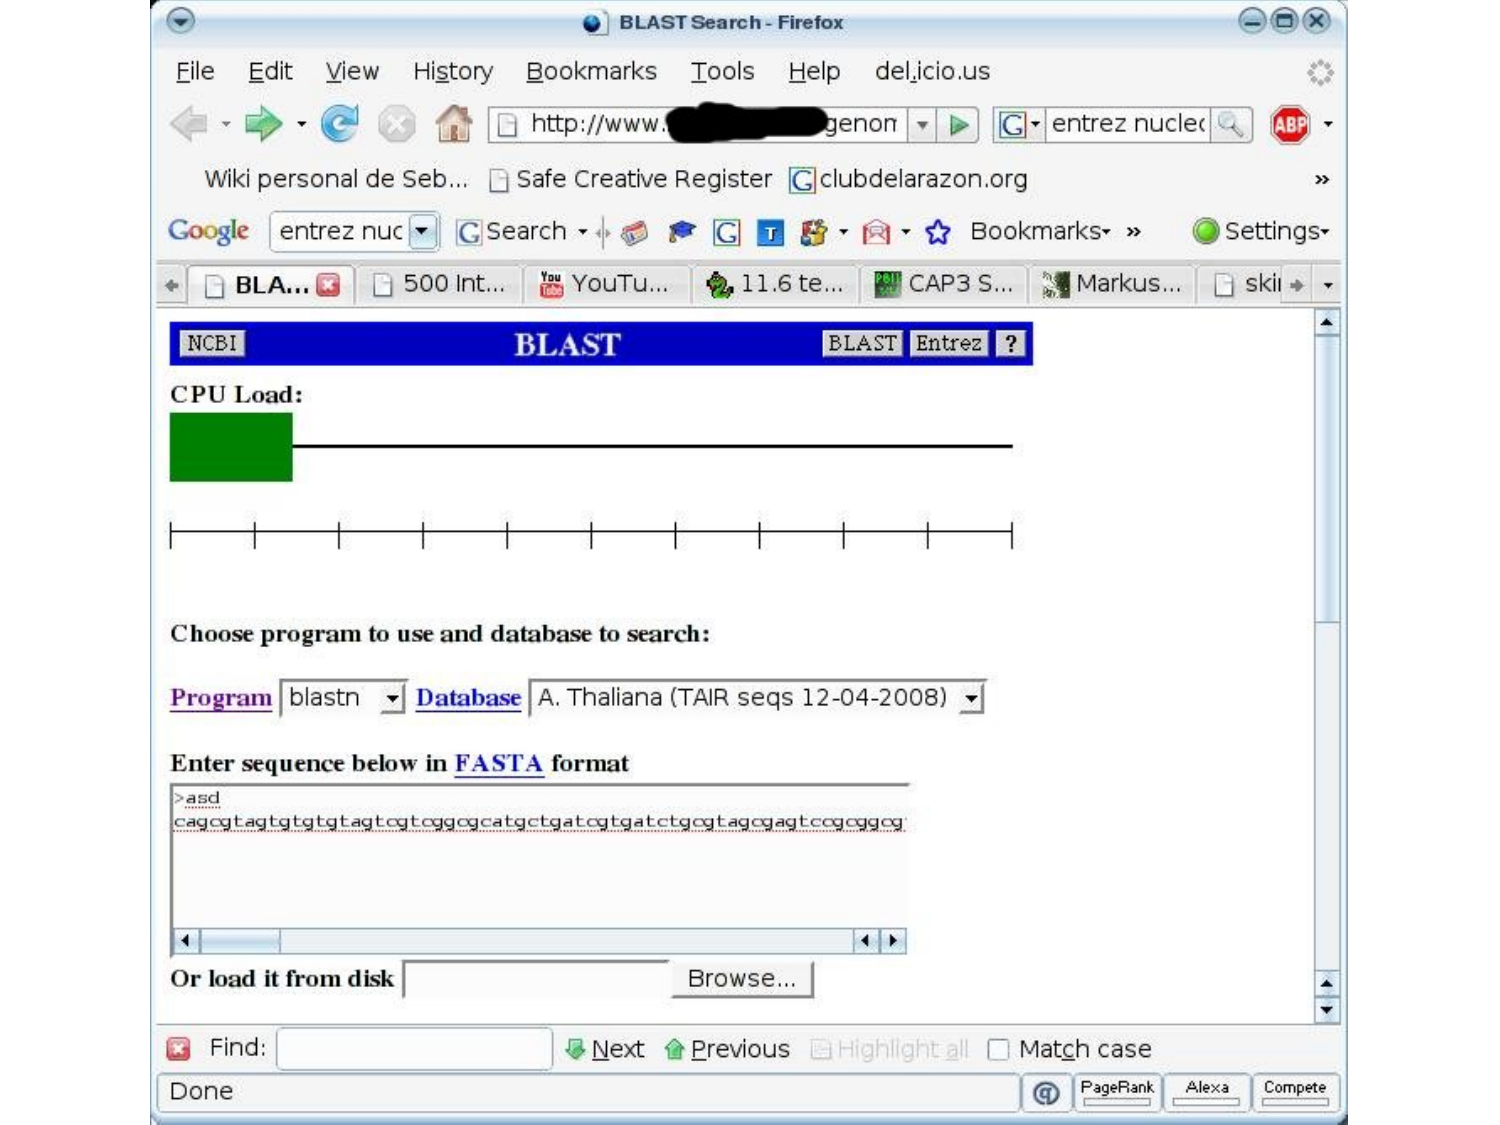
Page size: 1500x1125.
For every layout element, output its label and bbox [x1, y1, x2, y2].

picture [150, 0, 1348, 1125]
